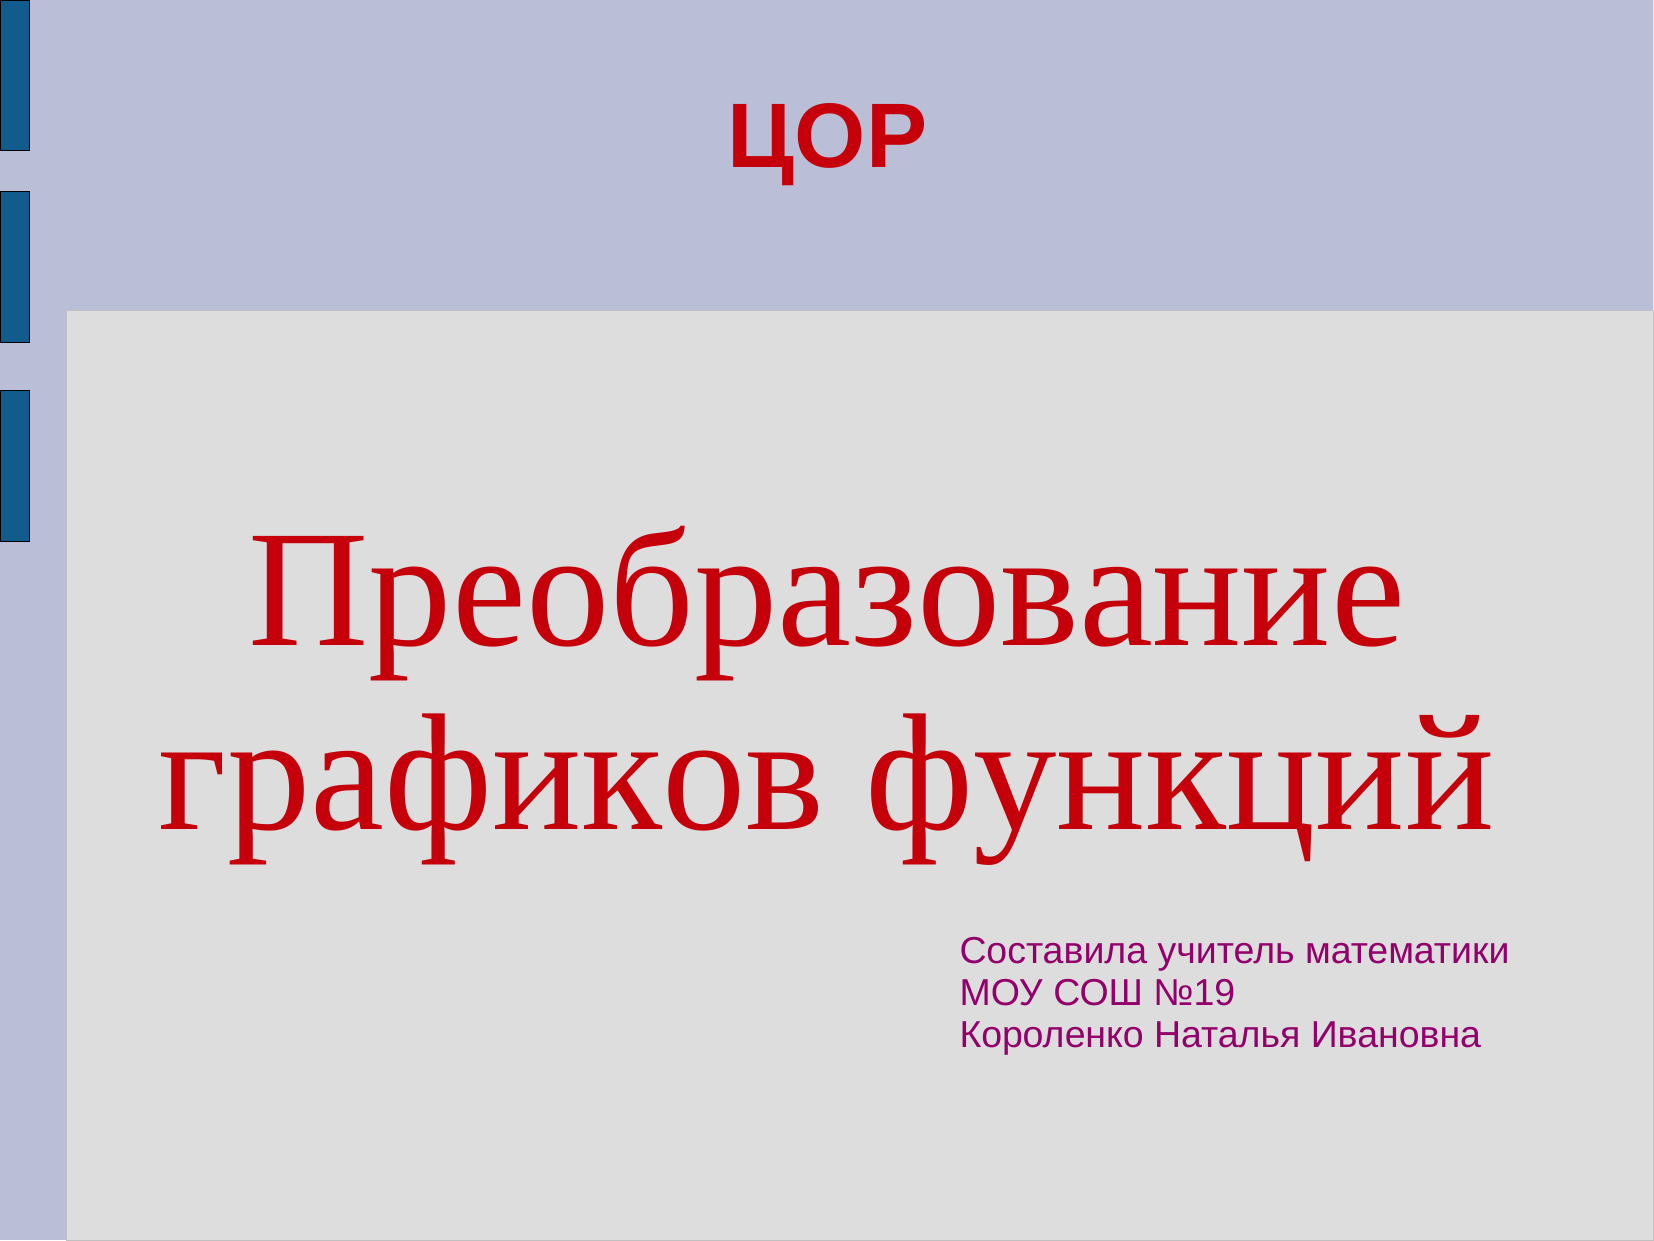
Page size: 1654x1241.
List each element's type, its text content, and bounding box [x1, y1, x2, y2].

title ЦОР [121, 49, 1534, 222]
text_box Составила учитель математики МОУ СОШ №19 Короленко Наталья Ивановна [944, 922, 1565, 1063]
subtitle Преобразование графиков функций [121, 269, 1534, 1093]
